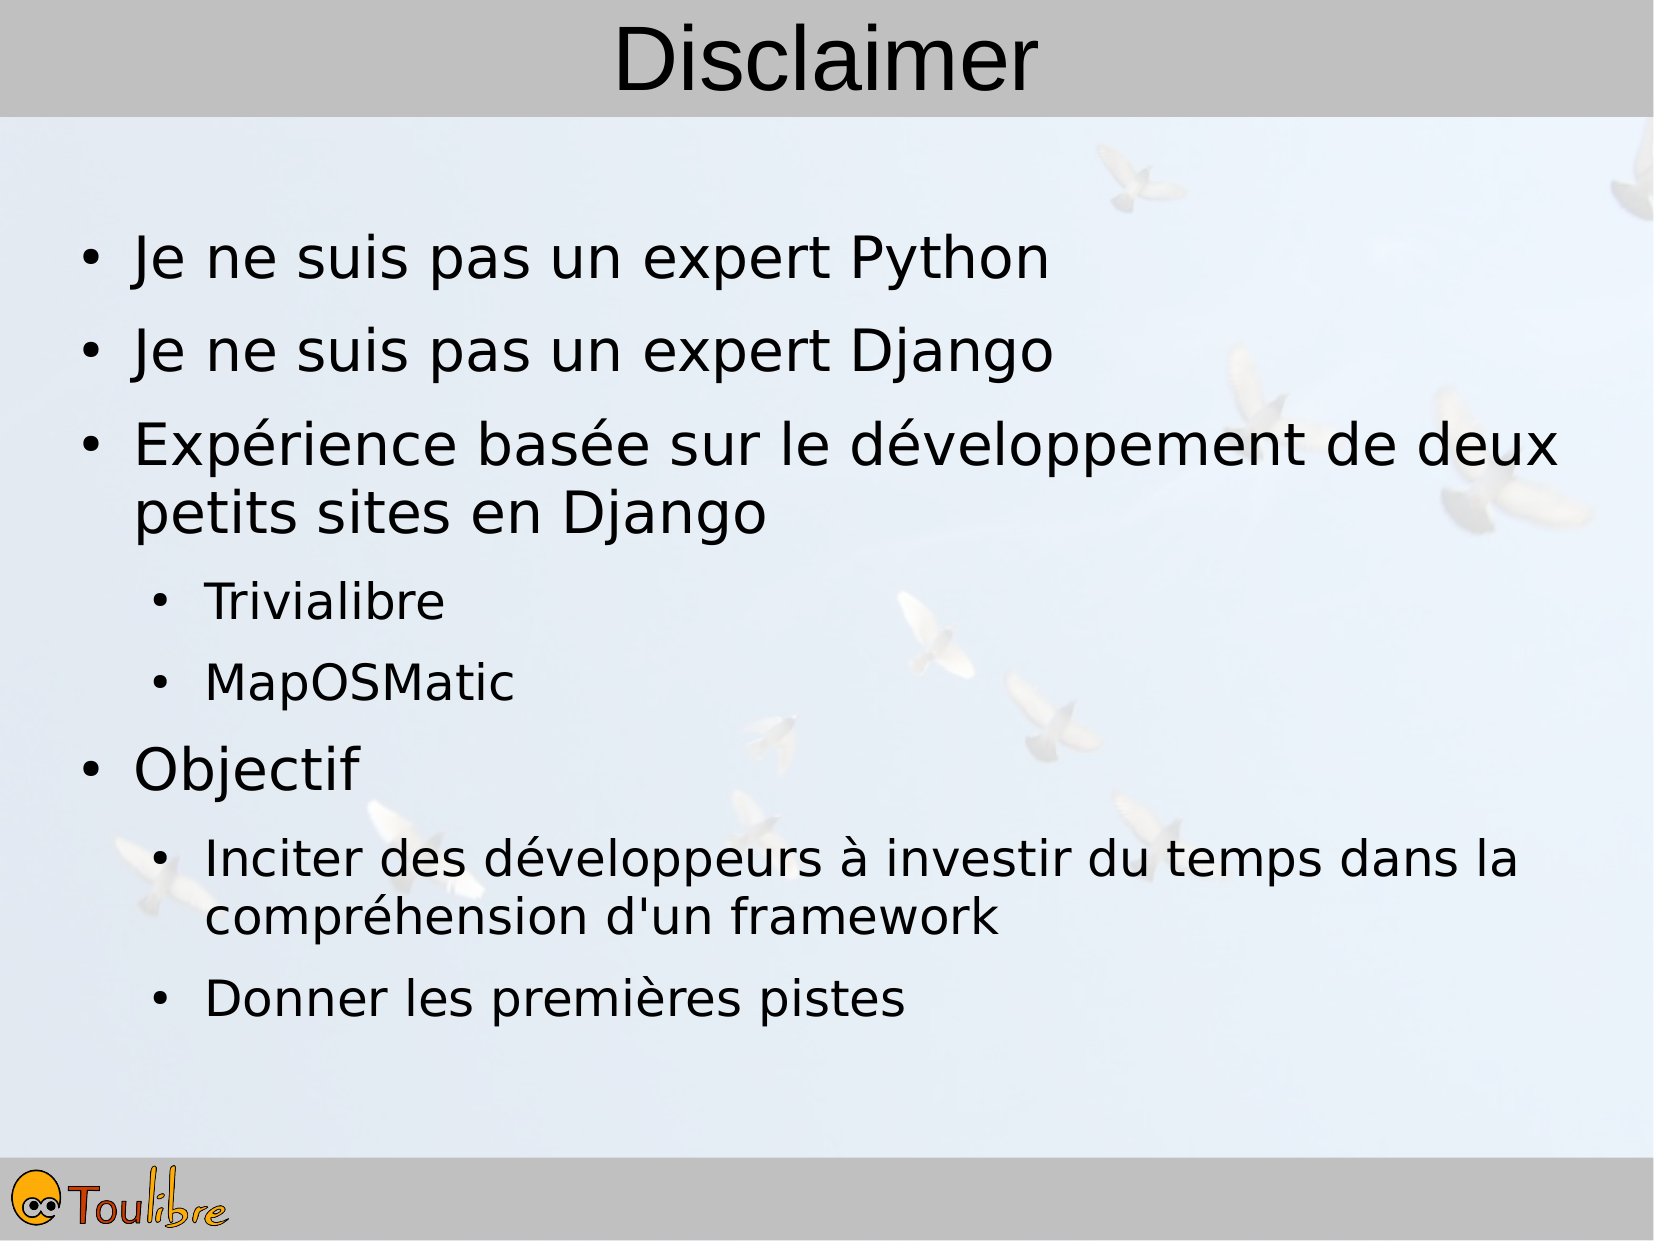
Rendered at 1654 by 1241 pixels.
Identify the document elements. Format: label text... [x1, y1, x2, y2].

title Disclaimer [0, 0, 1654, 117]
list Je ne suis pas un expert Python Je ne suis pas un expert Django Expérience basée sur le développement de deux petits sites en Django Trivialibre MapOSMatic Objectif Inciter des développeurs à investir du temps dans la compréhension d'un framework Donner les premières pistes [62, 224, 1621, 1043]
picture [11, 1165, 229, 1228]
